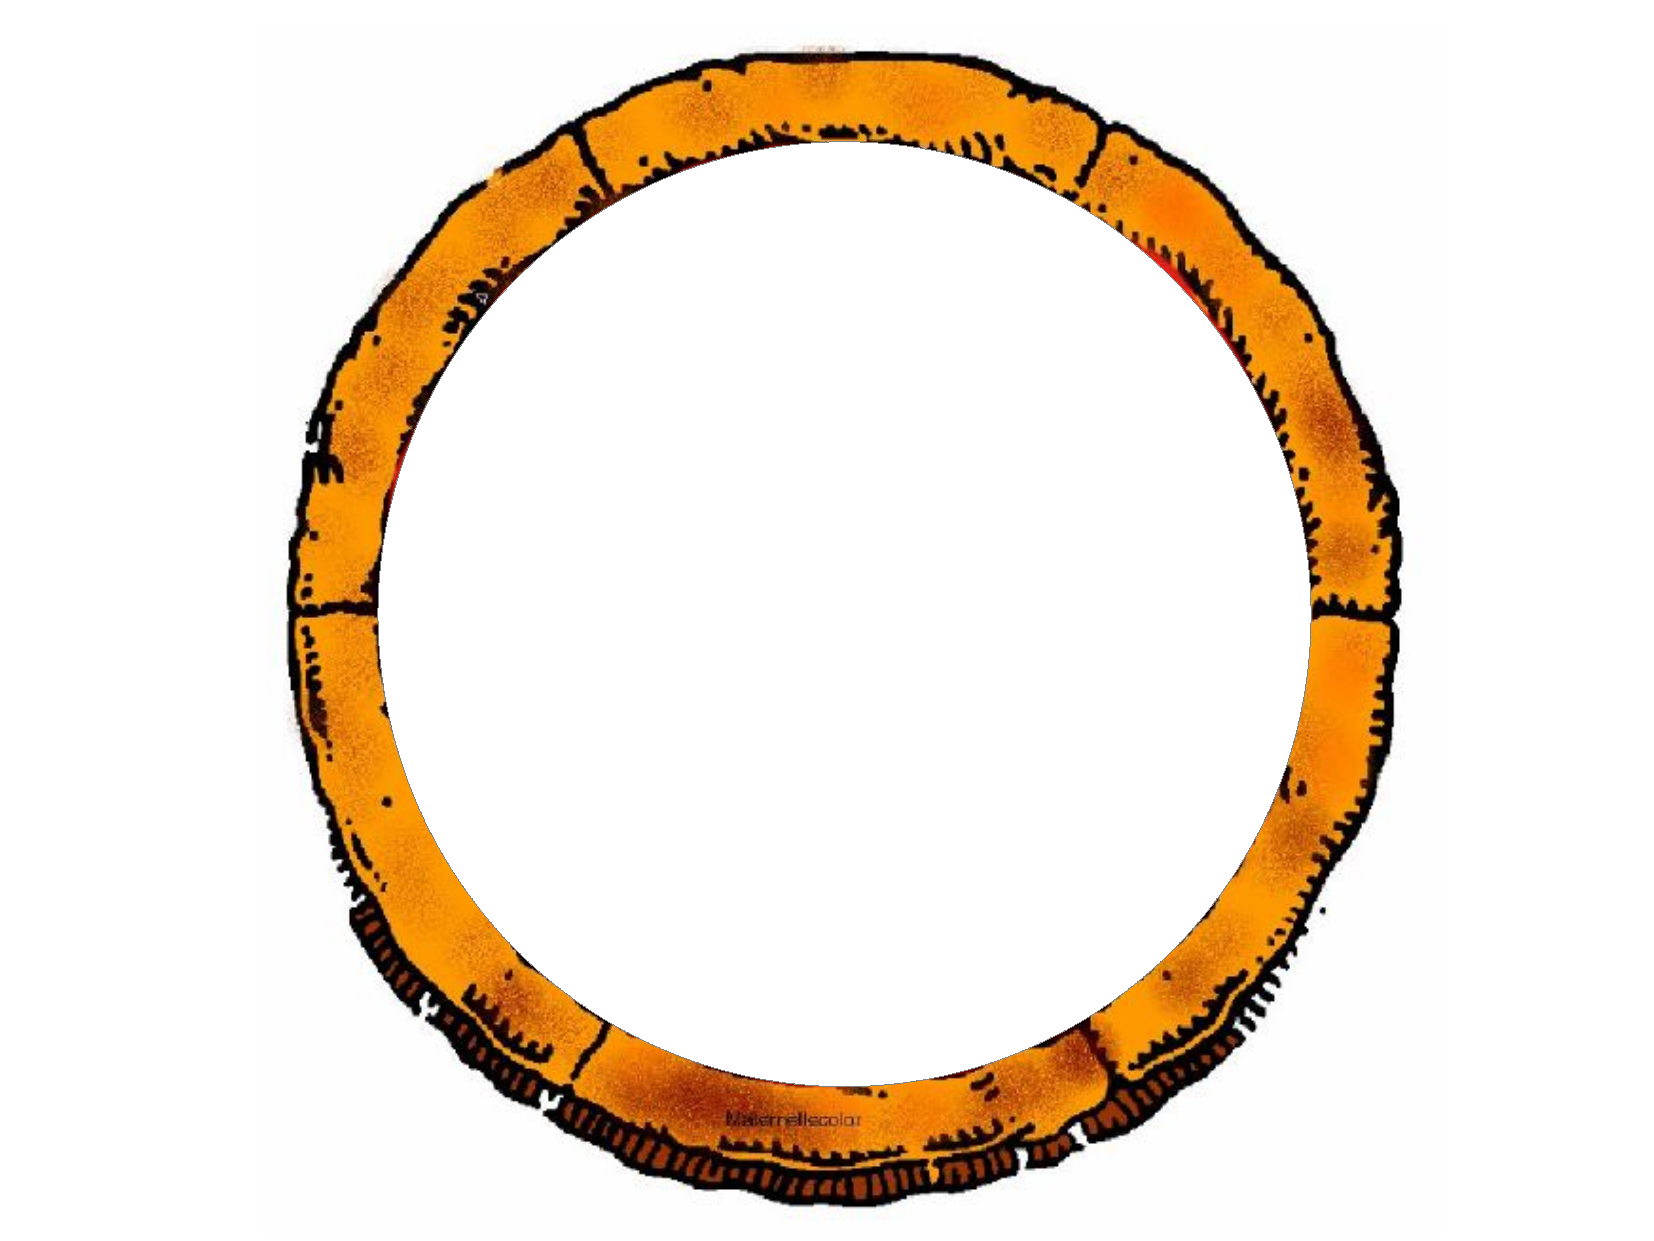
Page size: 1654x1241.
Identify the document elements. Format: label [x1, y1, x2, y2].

picture [238, 23, 1453, 1236]
text_box [377, 141, 1312, 1087]
